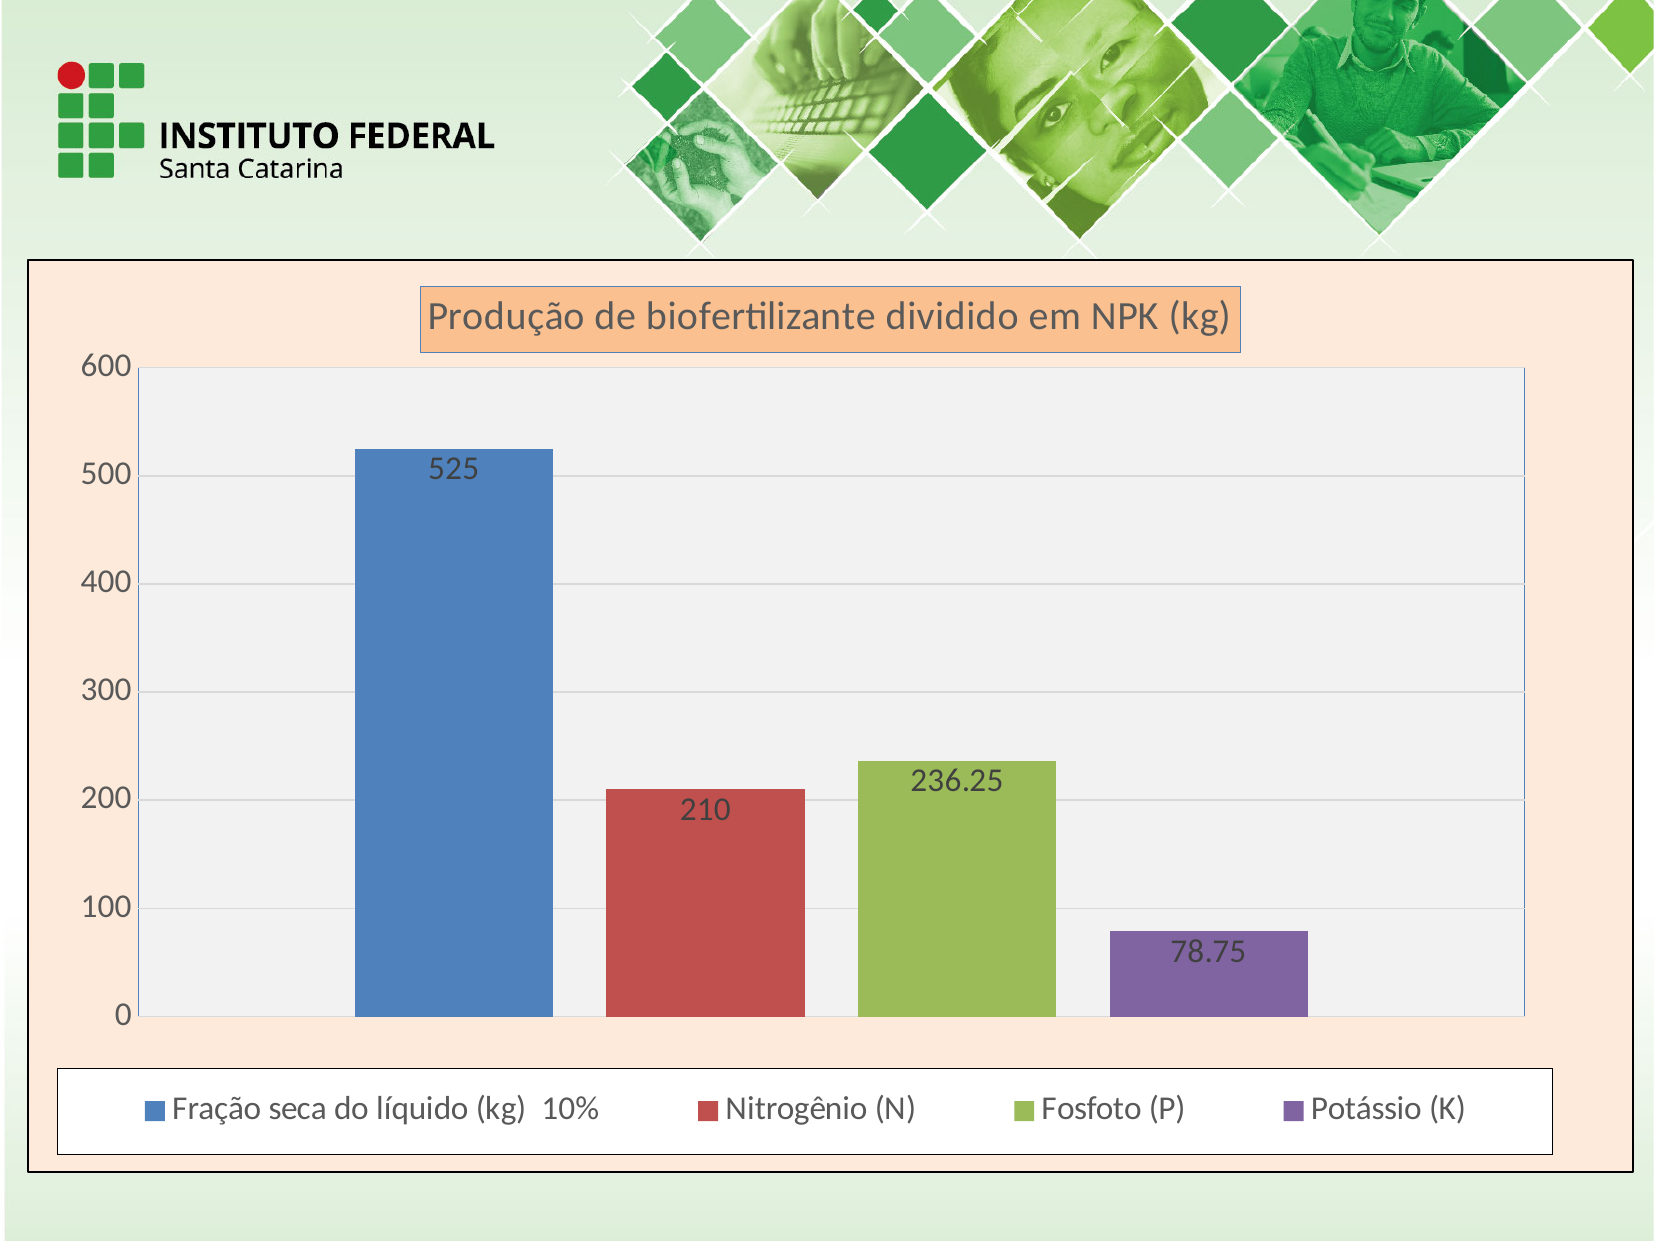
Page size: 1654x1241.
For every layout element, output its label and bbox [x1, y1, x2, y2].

chart [27, 259, 1634, 1173]
picture [1, 0, 1654, 1241]
